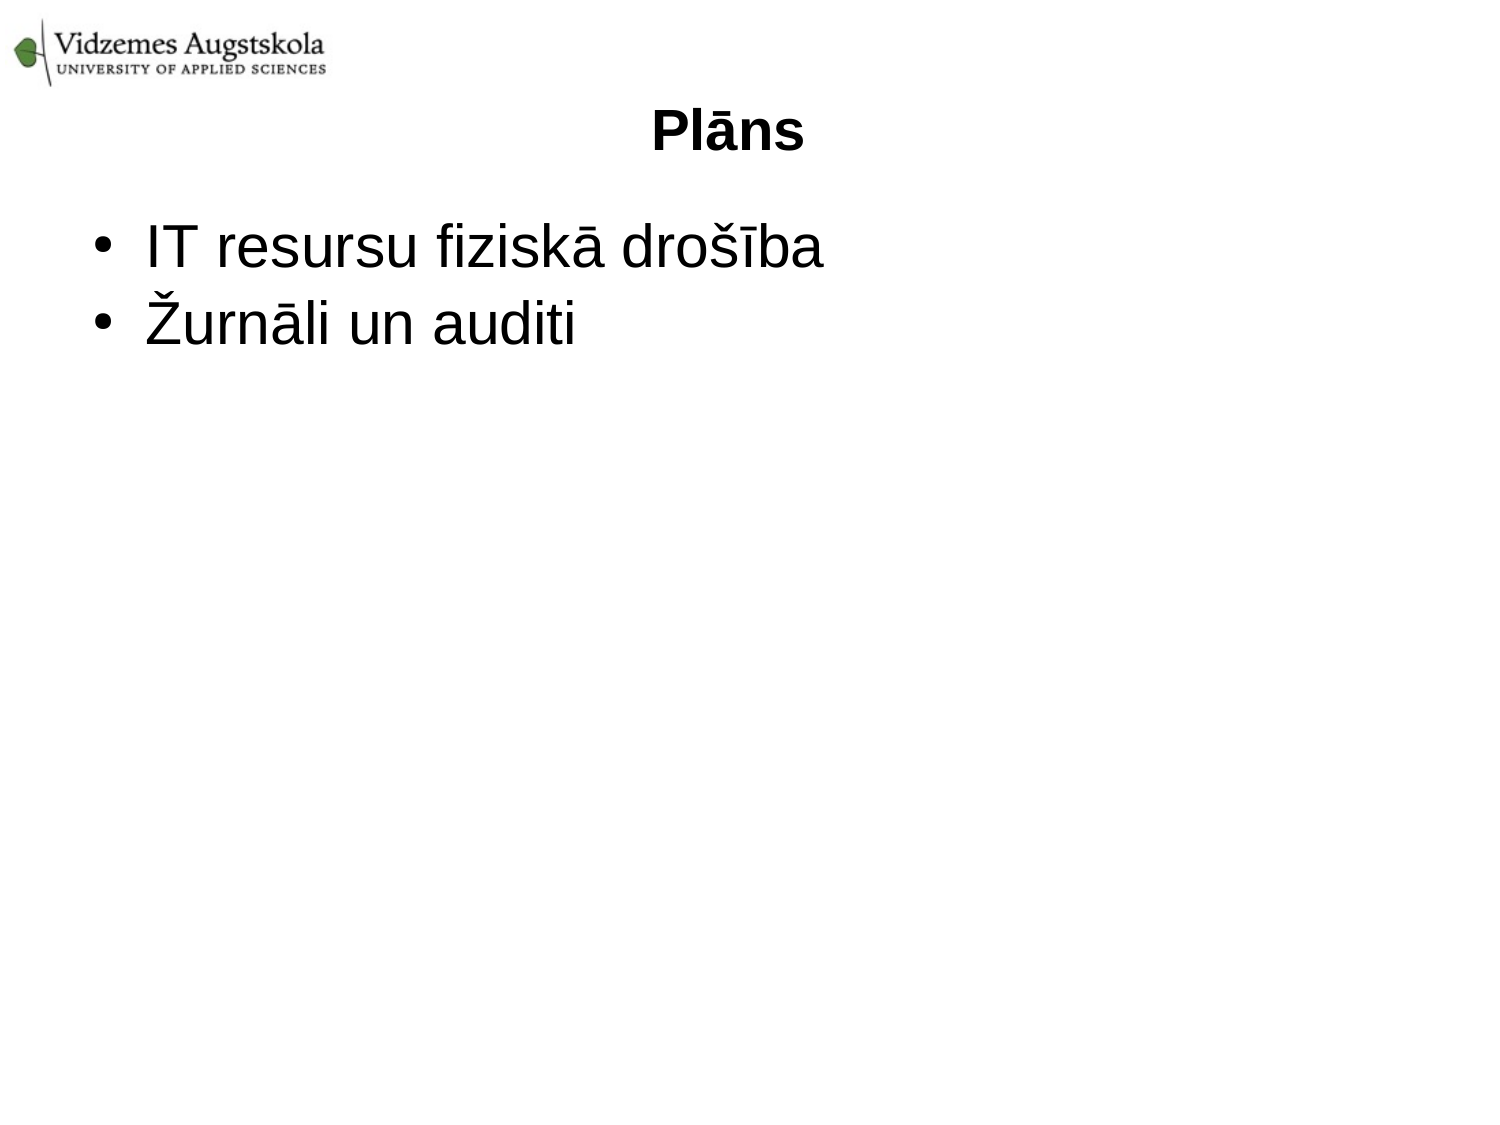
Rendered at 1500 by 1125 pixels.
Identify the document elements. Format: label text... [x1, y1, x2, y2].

list IT resursu fiziskā drošība Žurnāli un auditi [74, 214, 1424, 1004]
picture [5, 2, 334, 102]
title Plāns [85, 87, 1372, 177]
